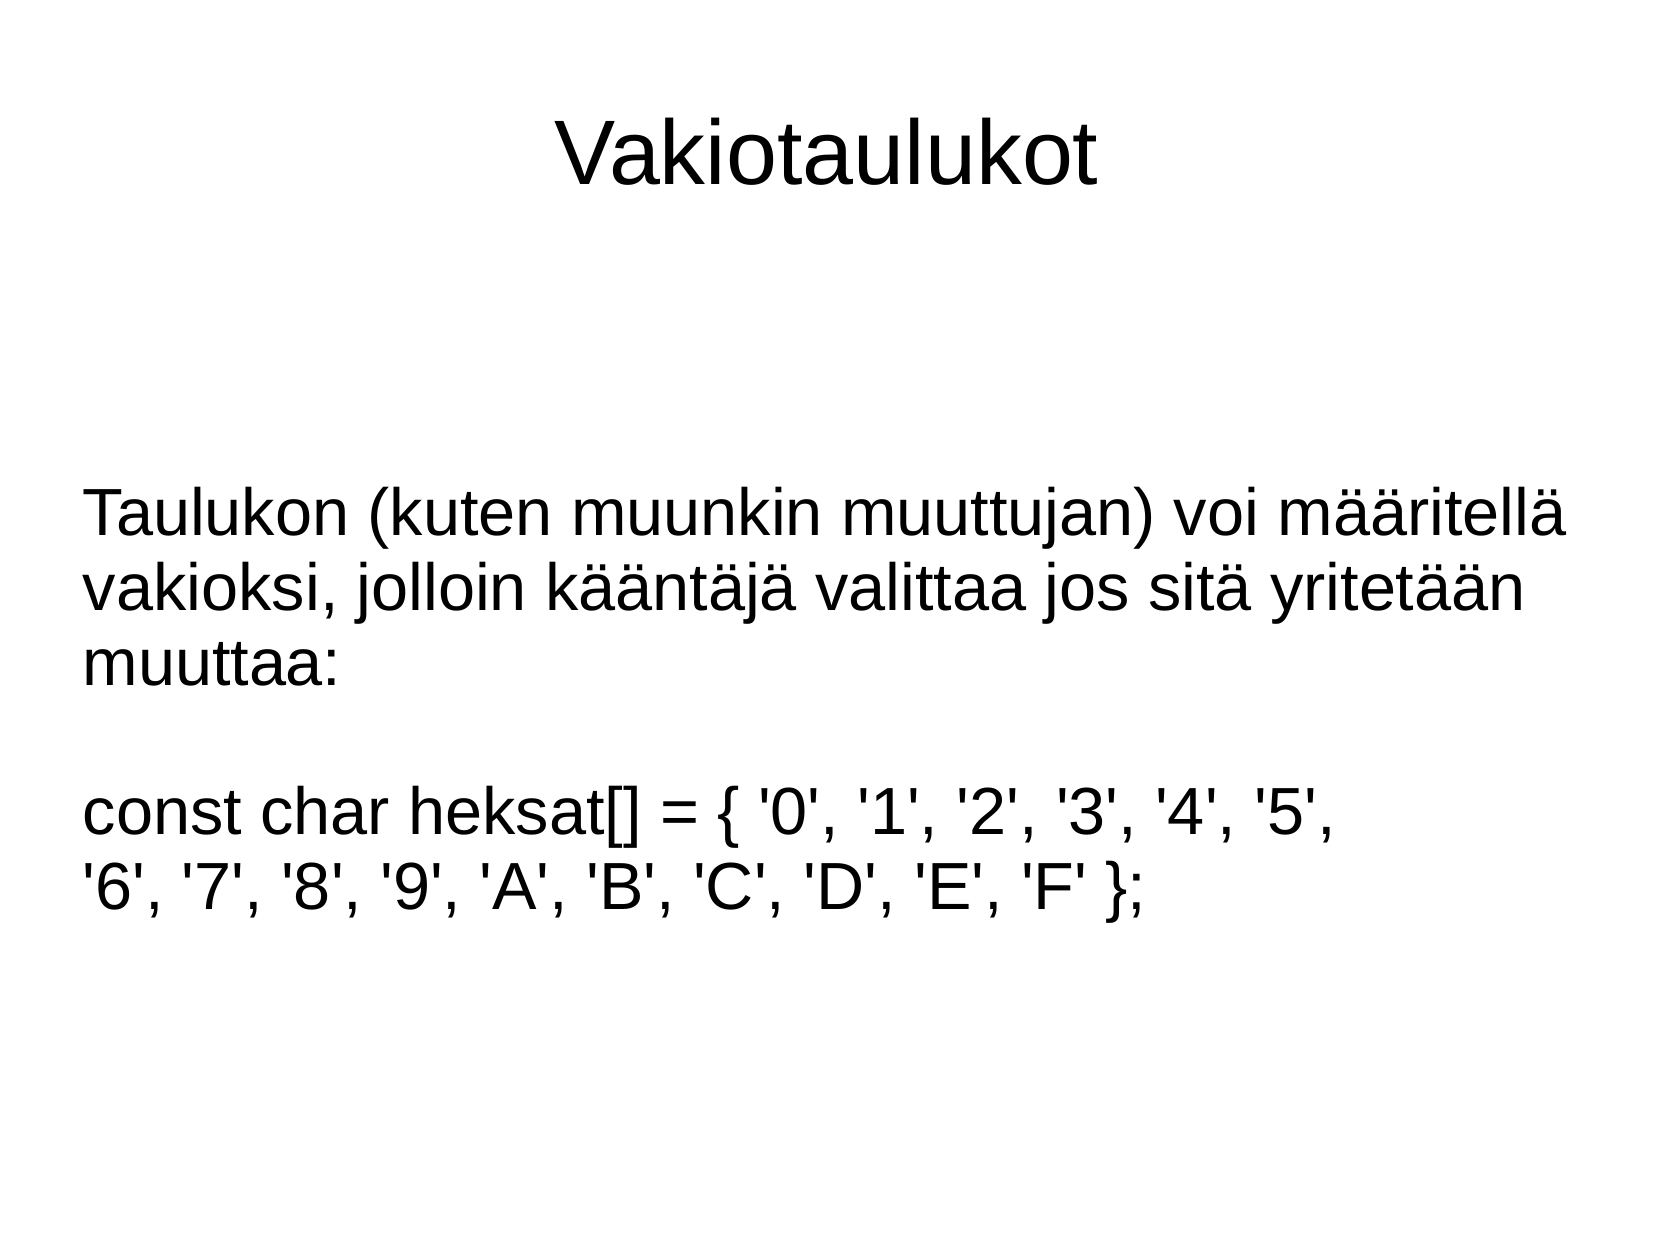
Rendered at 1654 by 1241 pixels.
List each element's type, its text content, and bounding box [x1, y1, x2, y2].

title Vakiotaulukot [82, 56, 1571, 250]
subtitle Taulukon (kuten muunkin muuttujan) voi määritellä vakioksi, jolloin kääntäjä valittaa jos sitä yritetään muuttaa: const char heksat[] = { '0', '1', '2', '3', '4', '5', '6', '7', '8', '9', 'A', 'B', 'C', 'D', 'E', 'F' }; [82, 297, 1571, 1102]
